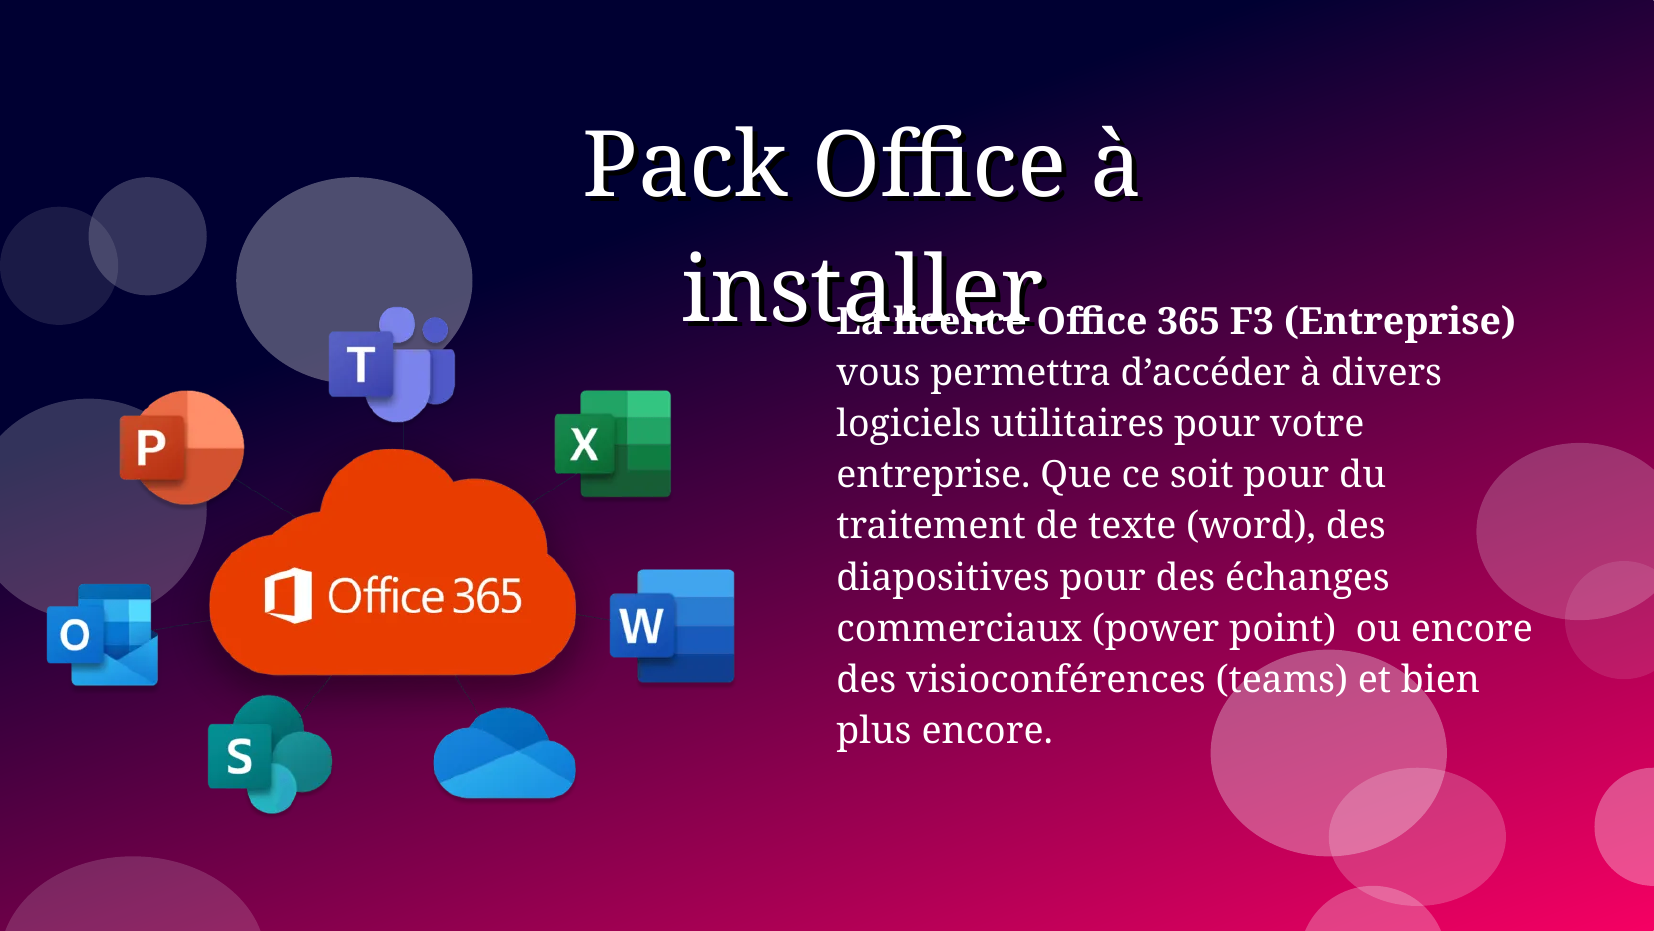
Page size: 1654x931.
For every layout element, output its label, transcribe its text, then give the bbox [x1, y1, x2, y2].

text_box La licence Office 365 F3 (Entreprise) vous permettra d’accéder à divers logiciels utilitaires pour votre entreprise. Que ce soit pour du traitement de texte (word), des diapositives pour des échanges commerciaux (power point) ou encore des visioconférences (teams) et bien plus encore. [821, 287, 1557, 863]
picture [794, 316, 804, 322]
text_box Pack Office à installer [375, 90, 1350, 211]
picture [0, 287, 821, 836]
